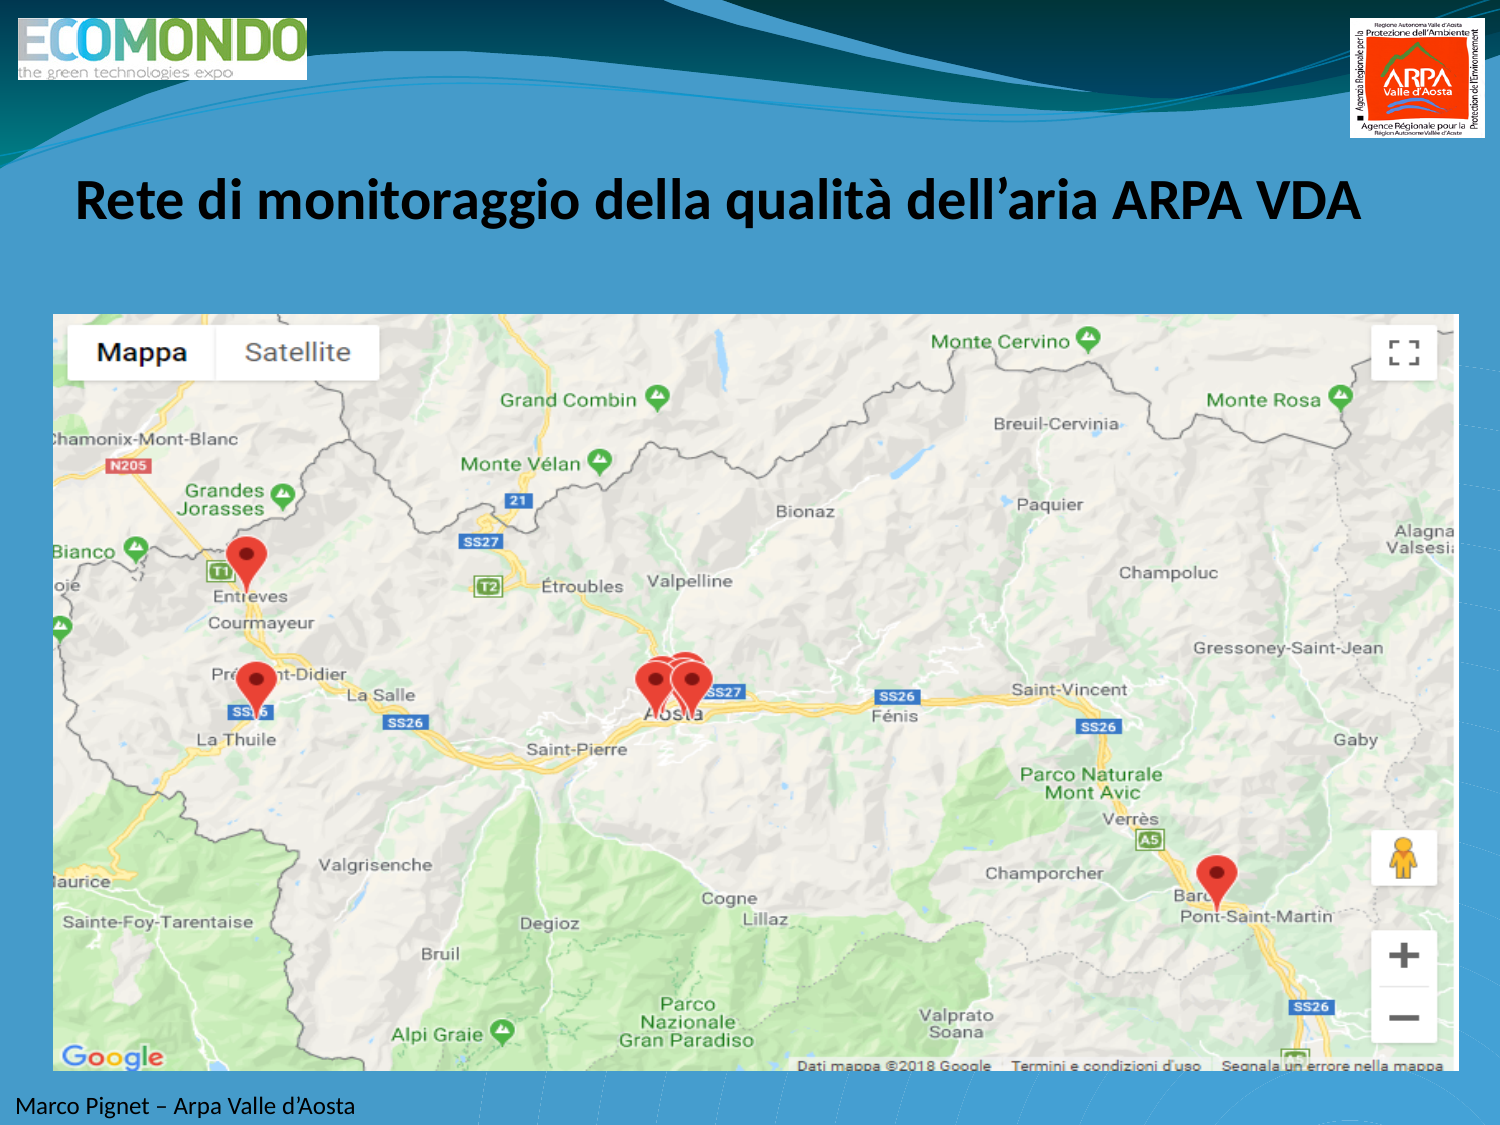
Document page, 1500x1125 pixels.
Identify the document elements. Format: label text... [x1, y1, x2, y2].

picture [635, 90, 669, 94]
picture [53, 314, 1459, 1071]
picture [18, 19, 307, 80]
picture [1350, 18, 1485, 138]
title Rete di monitoraggio della qualità dell’aria ARPA VDA [75, 113, 1426, 232]
text_box Marco Pignet – Arpa Valle d’Aosta [0, 1082, 550, 1125]
